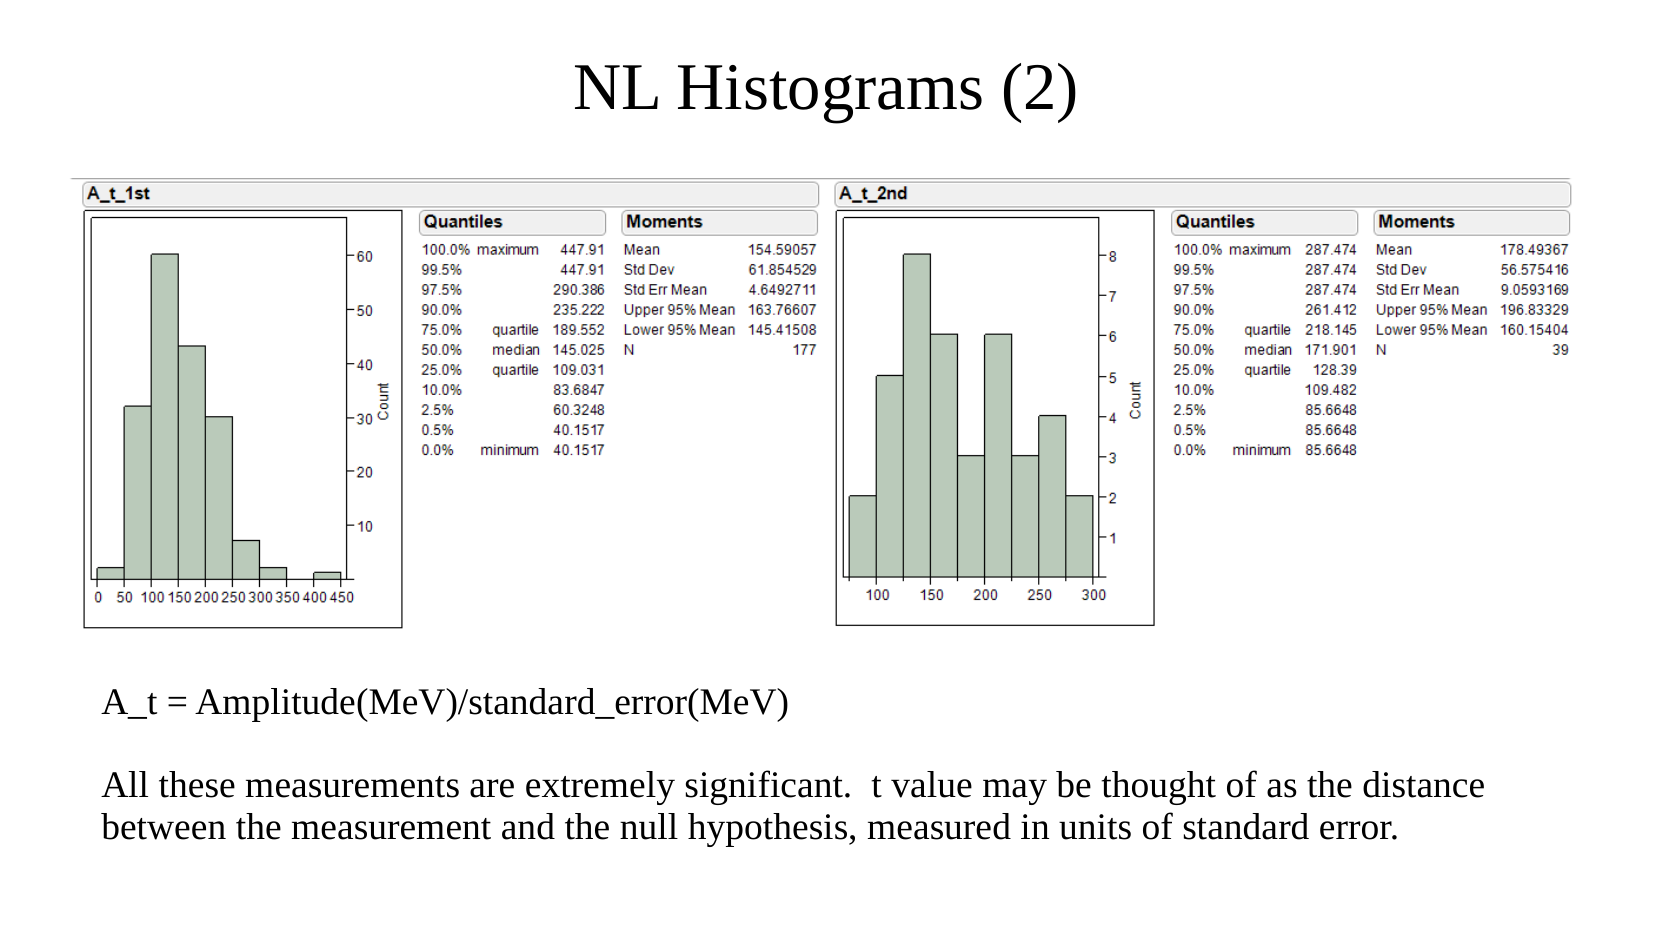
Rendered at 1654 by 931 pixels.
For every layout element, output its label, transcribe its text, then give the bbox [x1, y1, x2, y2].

text_box A_t = Amplitude(MeV)/standard_error(MeV) All these measurements are extremely significant. t value may be thought of as the distance between the measurement and the null hypothesis, measured in units of standard error. [86, 673, 1591, 855]
picture [53, 178, 1602, 639]
title NL Histograms (2) [82, 37, 1571, 138]
